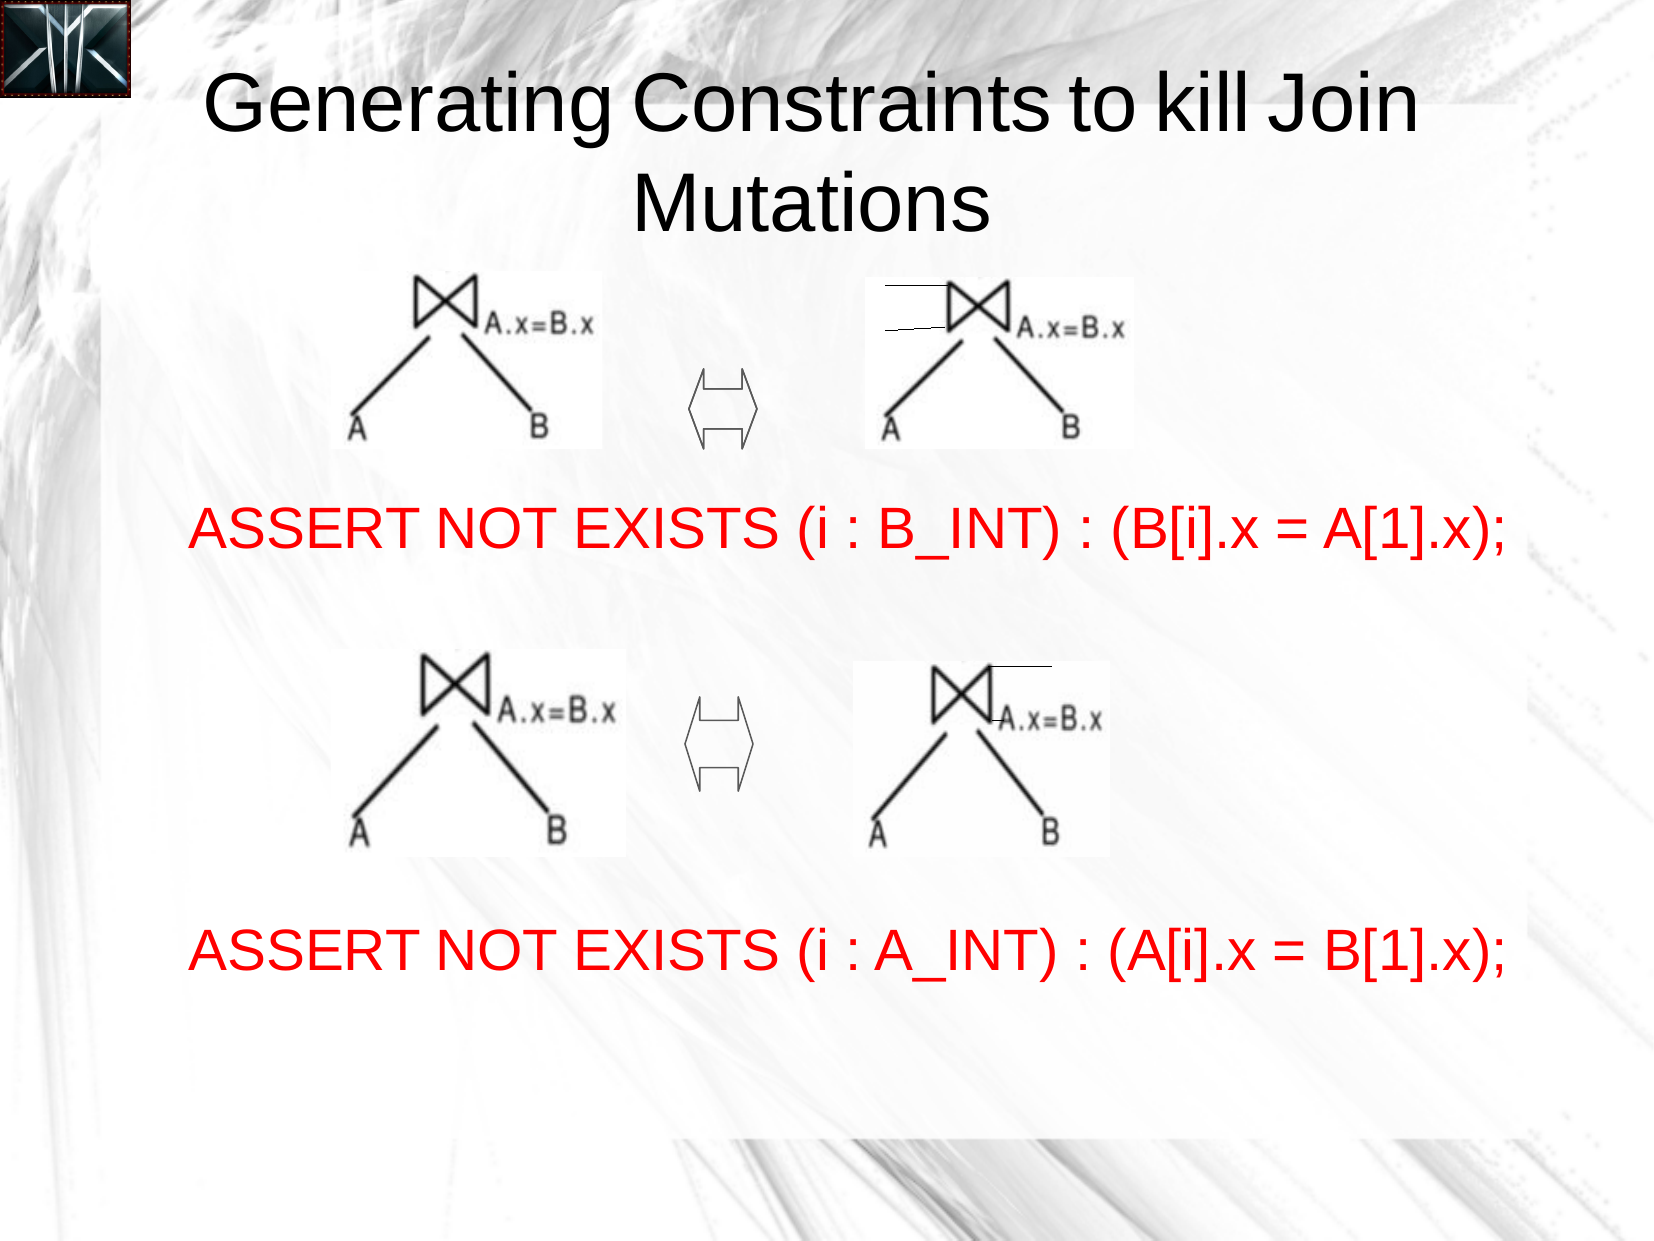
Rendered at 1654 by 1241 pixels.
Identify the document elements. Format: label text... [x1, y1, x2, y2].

text_box [330, 271, 603, 449]
picture [0, 0, 1654, 1241]
text_box [864, 277, 1134, 449]
text_box ASSERT NOT EXISTS (i : B_INT) : (B[i].x = A[1].x); [188, 496, 1548, 632]
text_box [852, 661, 1111, 857]
text_box ASSERT NOT EXISTS (i : A_INT) : (A[i].x = B[1].x); [188, 918, 1536, 1054]
text_box [330, 649, 626, 857]
title Generating Constraints to kill Join Mutations [118, 48, 1506, 249]
